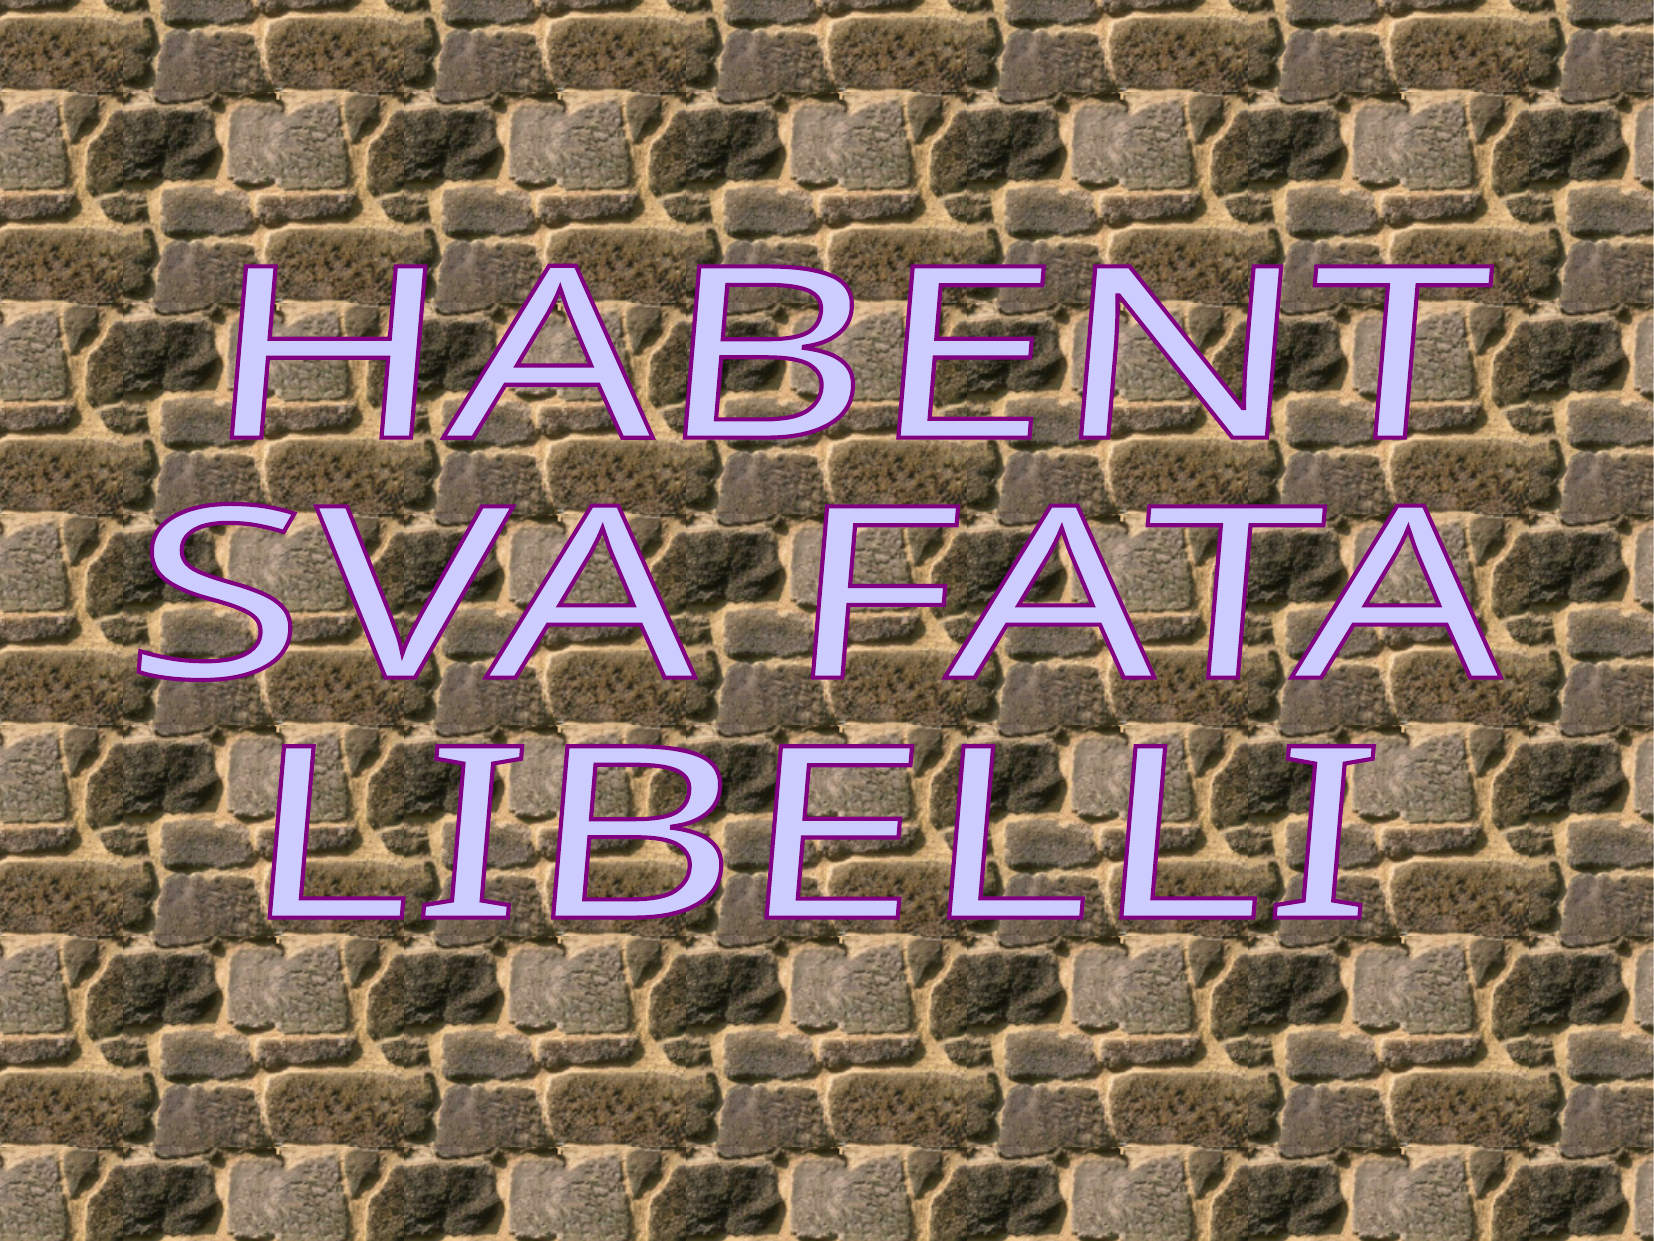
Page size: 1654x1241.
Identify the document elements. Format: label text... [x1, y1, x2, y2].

text_box HABENT SVA FATA LIBELLI [1121, 746, 1255, 918]
picture [0, 0, 1654, 1241]
text_box HABENT SVA FATA LIBELLI [944, 505, 1155, 678]
text_box HABENT SVA FATA LIBELLI [684, 266, 854, 438]
text_box HABENT SVA FATA LIBELLI [138, 503, 295, 681]
text_box HABENT SVA FATA LIBELLI [1147, 506, 1326, 678]
text_box HABENT SVA FATA LIBELLI [231, 266, 426, 438]
text_box HABENT SVA FATA LIBELLI [812, 506, 959, 678]
text_box HABENT SVA FATA LIBELLI [1274, 746, 1374, 918]
text_box HABENT SVA FATA LIBELLI [1291, 505, 1501, 678]
text_box HABENT SVA FATA LIBELLI [423, 746, 523, 918]
text_box HABENT SVA FATA LIBELLI [443, 265, 653, 438]
text_box HABENT SVA FATA LIBELLI [485, 505, 696, 678]
text_box HABENT SVA FATA LIBELLI [898, 266, 1044, 438]
text_box HABENT SVA FATA LIBELLI [949, 746, 1083, 918]
text_box HABENT SVA FATA LIBELLI [553, 746, 722, 918]
text_box HABENT SVA FATA LIBELLI [766, 746, 913, 918]
text_box HABENT SVA FATA LIBELLI [316, 506, 514, 678]
text_box HABENT SVA FATA LIBELLI [269, 746, 404, 918]
text_box HABENT SVA FATA LIBELLI [1314, 266, 1493, 438]
text_box HABENT SVA FATA LIBELLI [1081, 266, 1282, 438]
